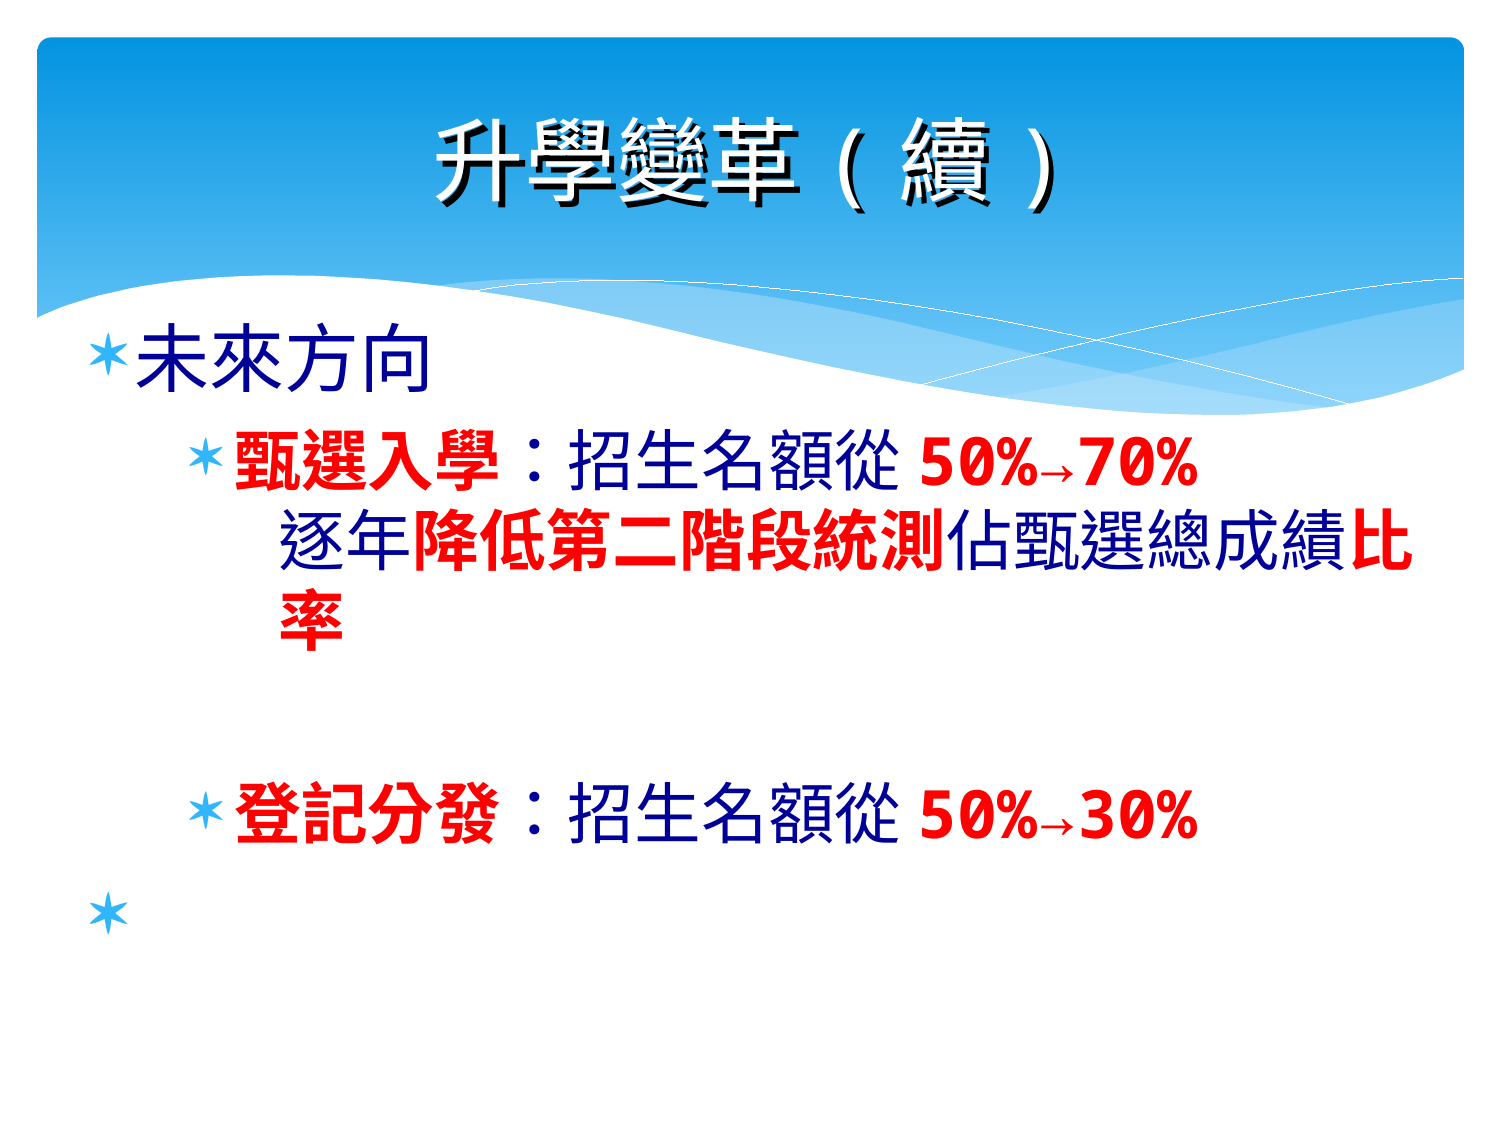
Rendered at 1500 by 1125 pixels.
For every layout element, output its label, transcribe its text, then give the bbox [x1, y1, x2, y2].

list 未來方向 甄選入學：招生名額從50%→70% 逐年降低第二階段統測佔甄選總成績比率 登記分發：招生名額從50%→30% [75, 304, 1459, 1047]
title 升學變革(續) [75, 55, 1426, 261]
